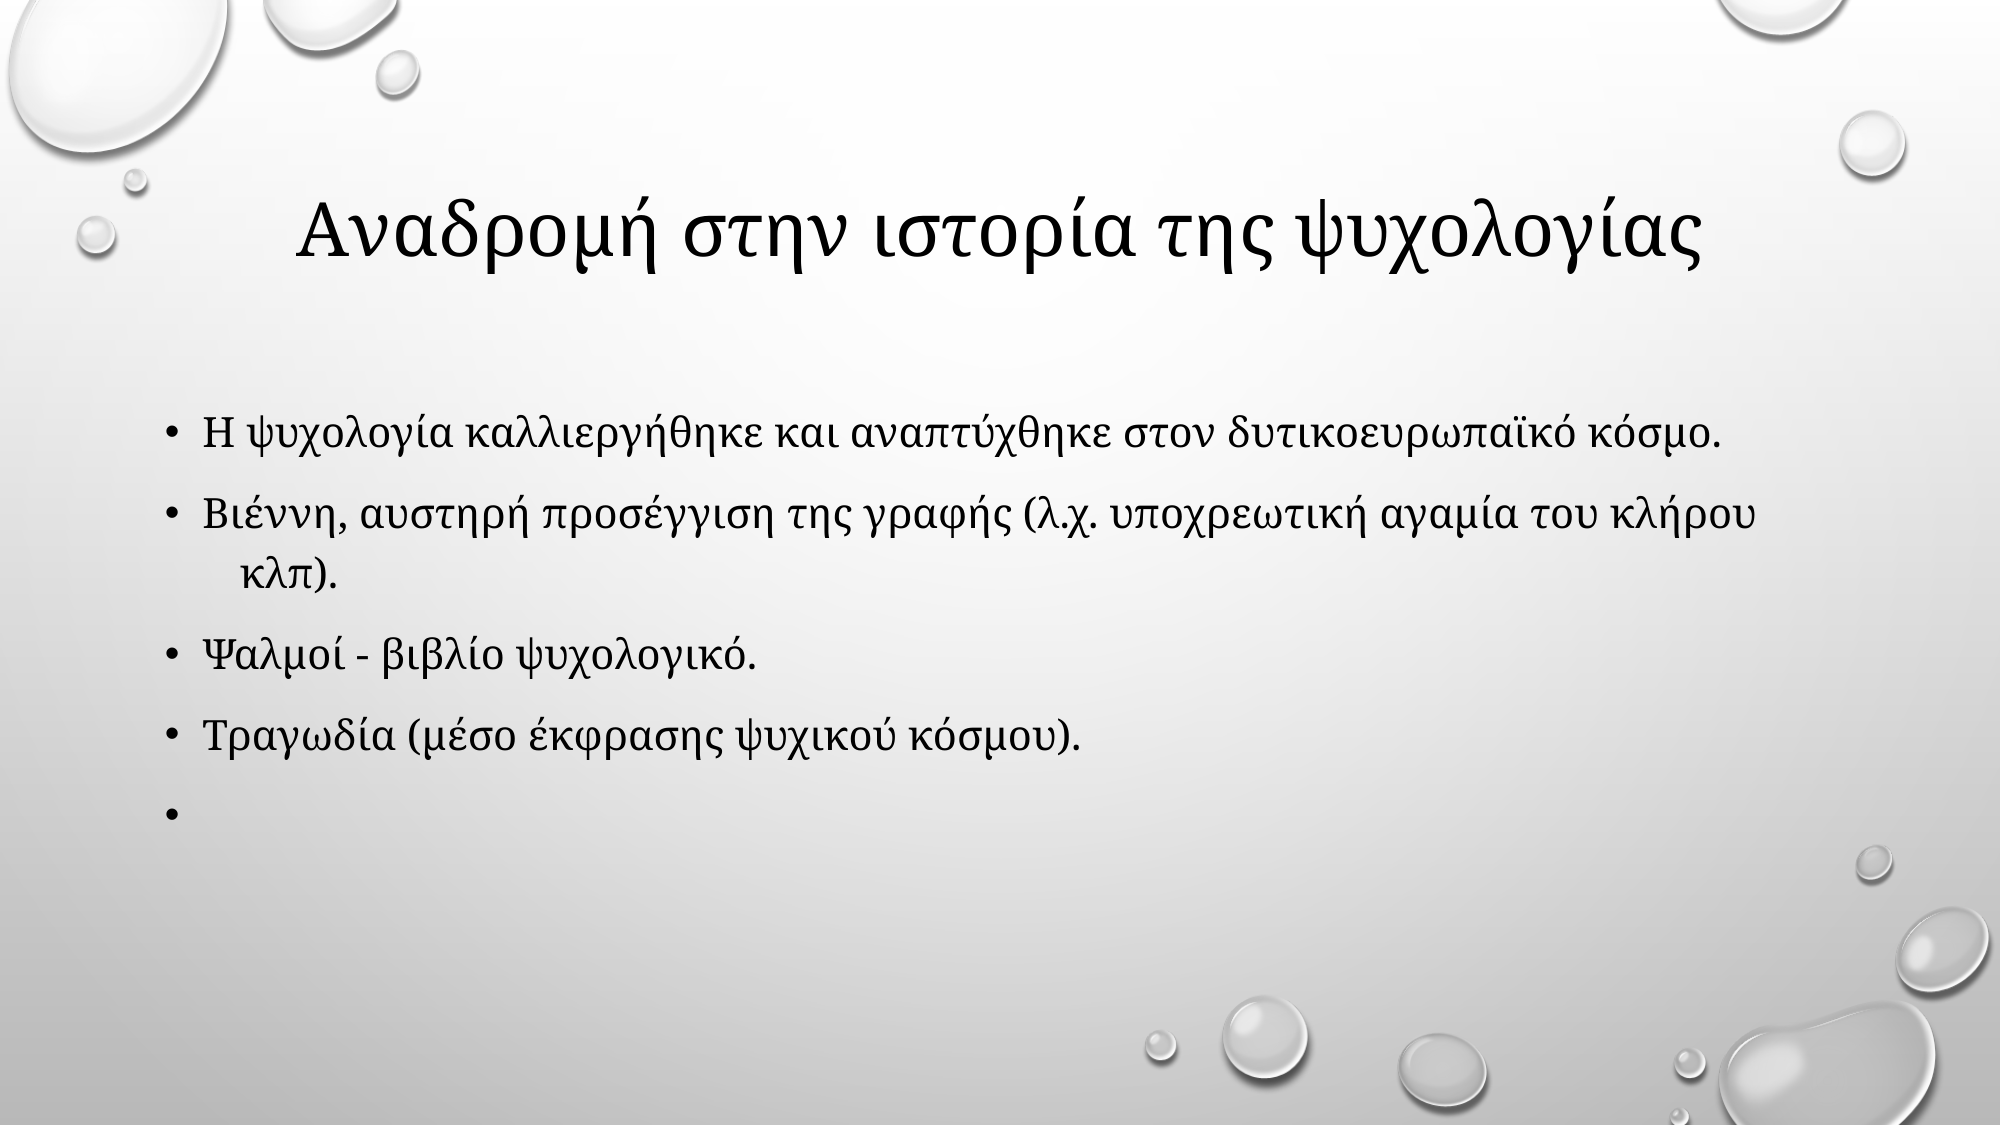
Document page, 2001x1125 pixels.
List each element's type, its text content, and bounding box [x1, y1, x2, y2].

title Aναδρομή στην ιστορία της ψυχολογίας [149, 101, 1851, 364]
list Η ψυχολογία καλλιεργήθηκε και αναπτύχθηκε στον δυτικοευρωπαϊκό κόσμο. Βιέννη, αυστηρή προσέγγιση της γραφής (λ.χ. υποχρεωτική αγαμία του κλήρου κλπ). Ψαλμοί - βιβλίο ψυχολογικό. Τραγωδία (μέσο έκφρασης ψυχικού κόσμου). [149, 388, 1850, 950]
